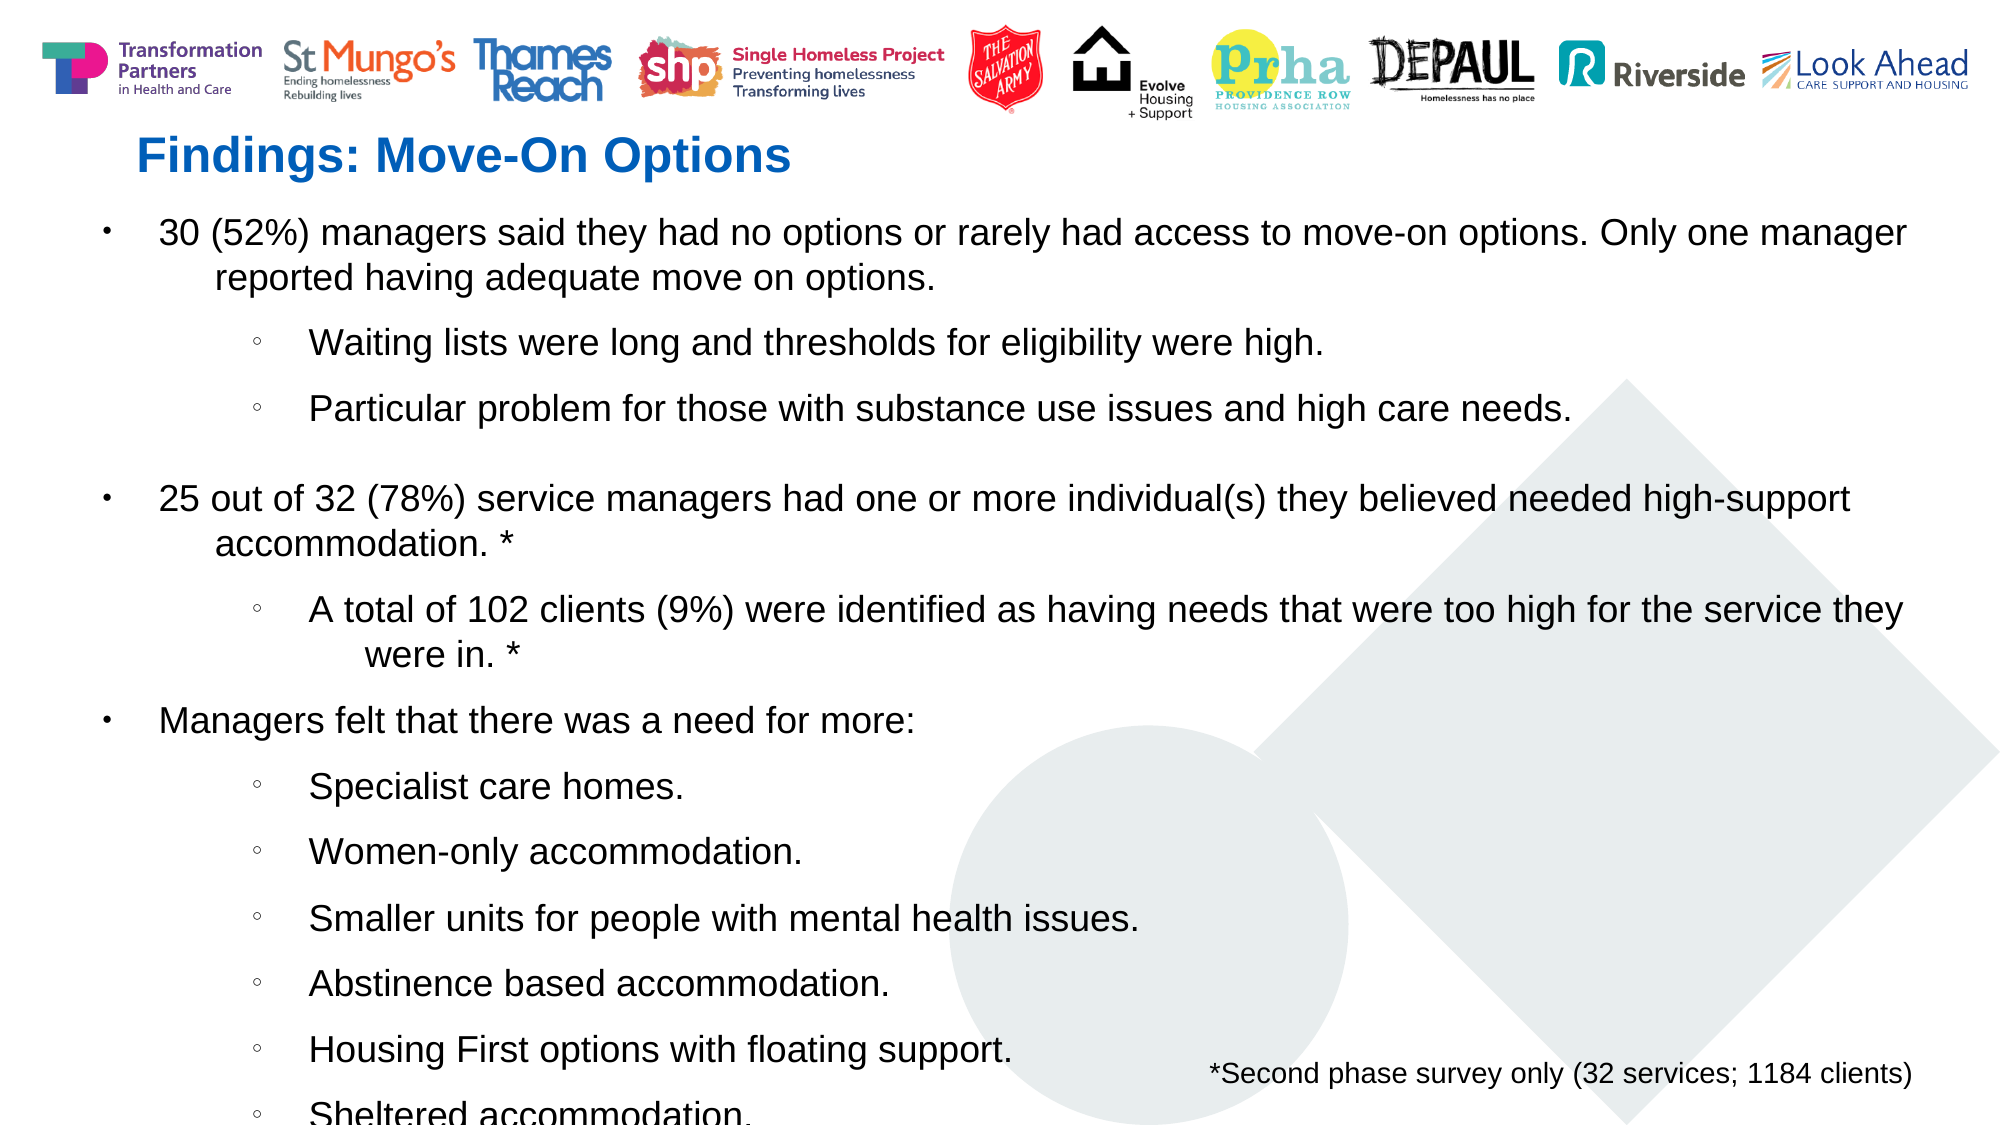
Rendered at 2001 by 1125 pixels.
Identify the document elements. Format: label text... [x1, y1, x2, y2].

picture [965, 21, 1046, 115]
text_box *Second phase survey only (32 services; 1184 clients) [1194, 1039, 1980, 1105]
picture [1065, 21, 1195, 115]
picture [1363, 32, 1543, 110]
text_box 30 (52%) managers said they had no options or rarely had access to move-on options. Only one manager reported having adequate move on options. Waiting lists were long and thresholds for eligibility were high. Particular problem for those with substance use issues and high care needs. 25 out of 32 (78%) service managers had one or more individual(s) they believed needed high-support accommodation. * A total of 102 clients (9%) were identified as having needs that were too high for the service they were in. * Managers felt that there was a need for more: Specialist care homes. Women-only accommodation. Smaller units for people with mental health issues. Abstinence based accommodation. Housing First options with floating support. Sheltered accommodation. [49, 192, 2000, 1125]
picture [630, 31, 953, 112]
picture [467, 32, 624, 110]
picture [275, 32, 461, 110]
picture [1550, 36, 1976, 104]
picture [1202, 25, 1356, 117]
title Findings: Move-On Options [121, 115, 1302, 192]
